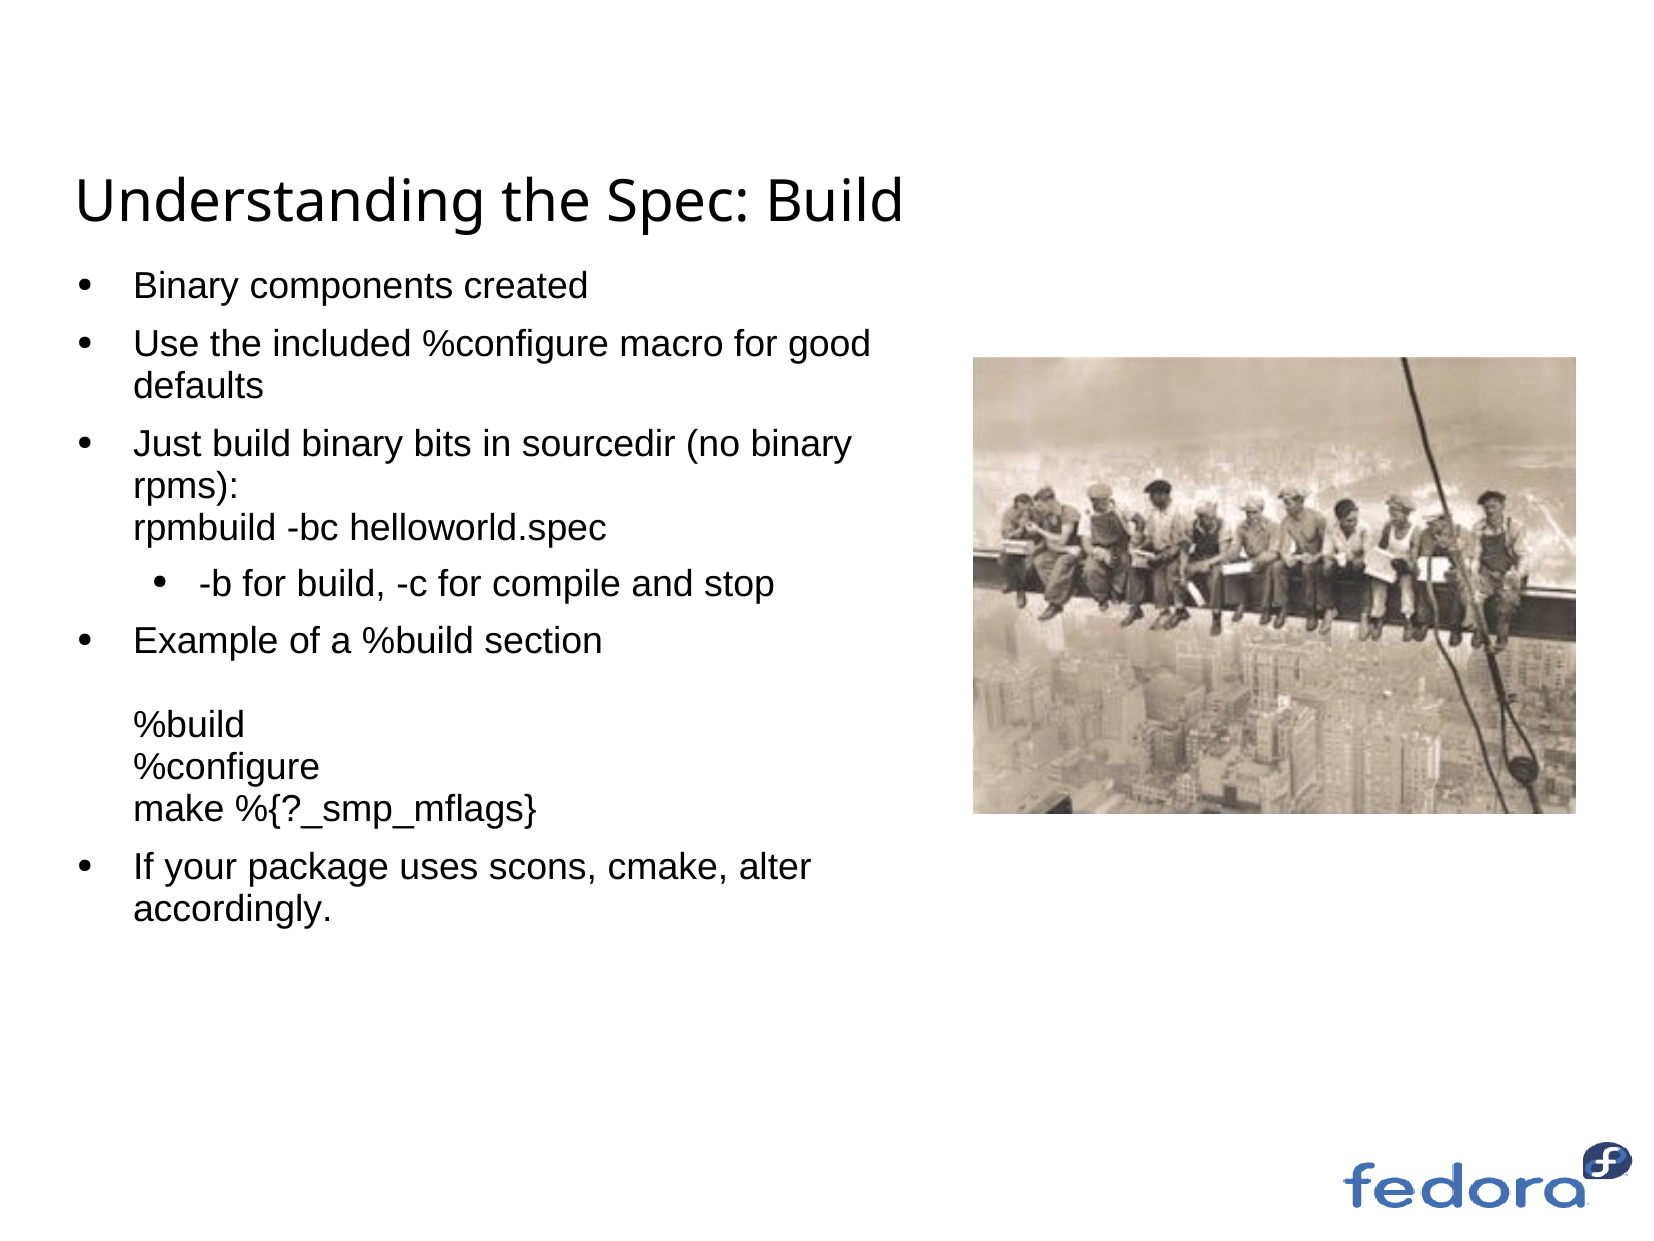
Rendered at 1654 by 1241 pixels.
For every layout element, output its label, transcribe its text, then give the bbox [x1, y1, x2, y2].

title Understanding the Spec: Build [74, 140, 1506, 259]
list Binary components created Use the included %configure macro for good defaults Just build binary bits in sourcedir (no binary rpms): rpmbuild -bc helloworld.spec -b for build, -c for compile and stop Example of a %build section %build %configure make %{?_smp_mflags} If your package uses scons, cmake, alter accordingly. [77, 264, 910, 1174]
picture [973, 357, 1576, 814]
picture [1332, 1124, 1651, 1227]
